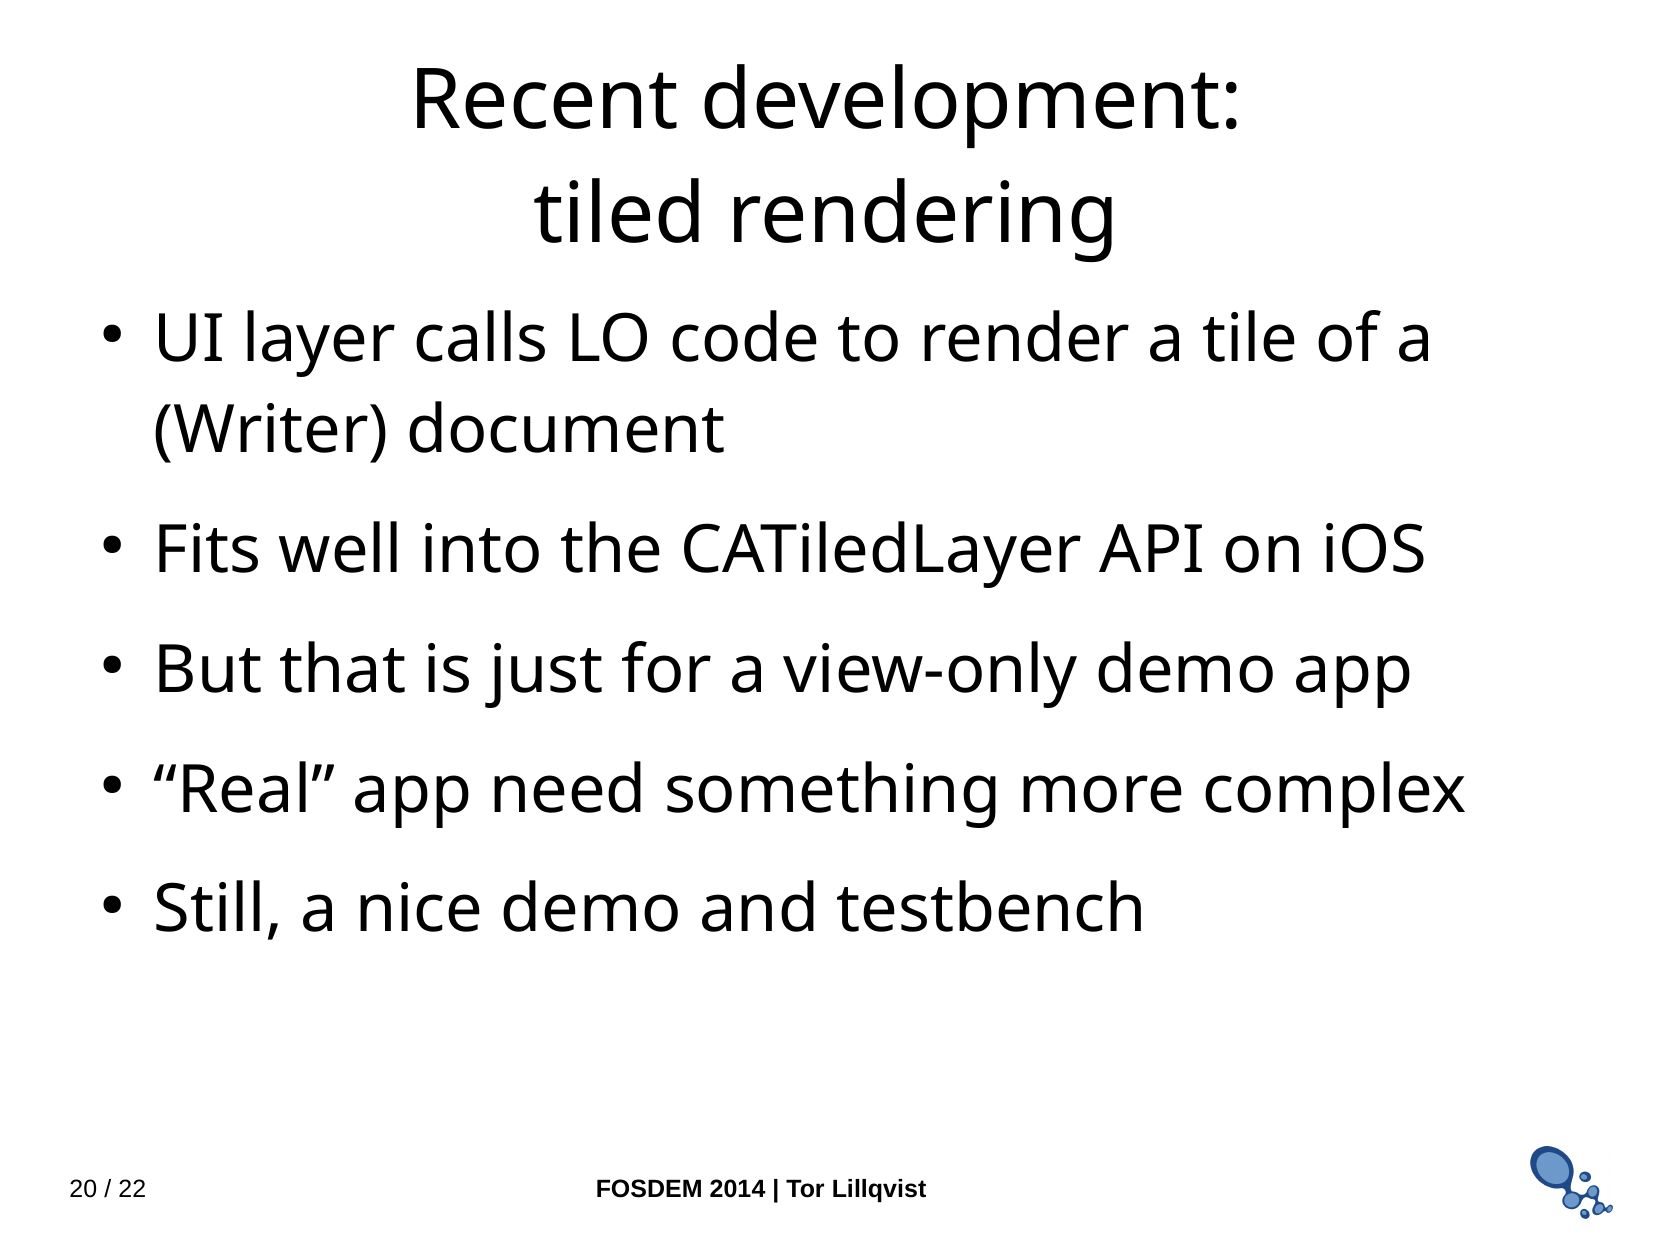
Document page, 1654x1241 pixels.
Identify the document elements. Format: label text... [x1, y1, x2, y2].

title Recent development: tiled rendering [82, 49, 1571, 257]
picture [1530, 1146, 1613, 1219]
list UI layer calls LO code to render a tile of a (Writer) document Fits well into the CATiledLayer API on iOS But that is just for a view-only demo app “Real” app need something more complex Still, a nice demo and testbench [82, 290, 1538, 1141]
